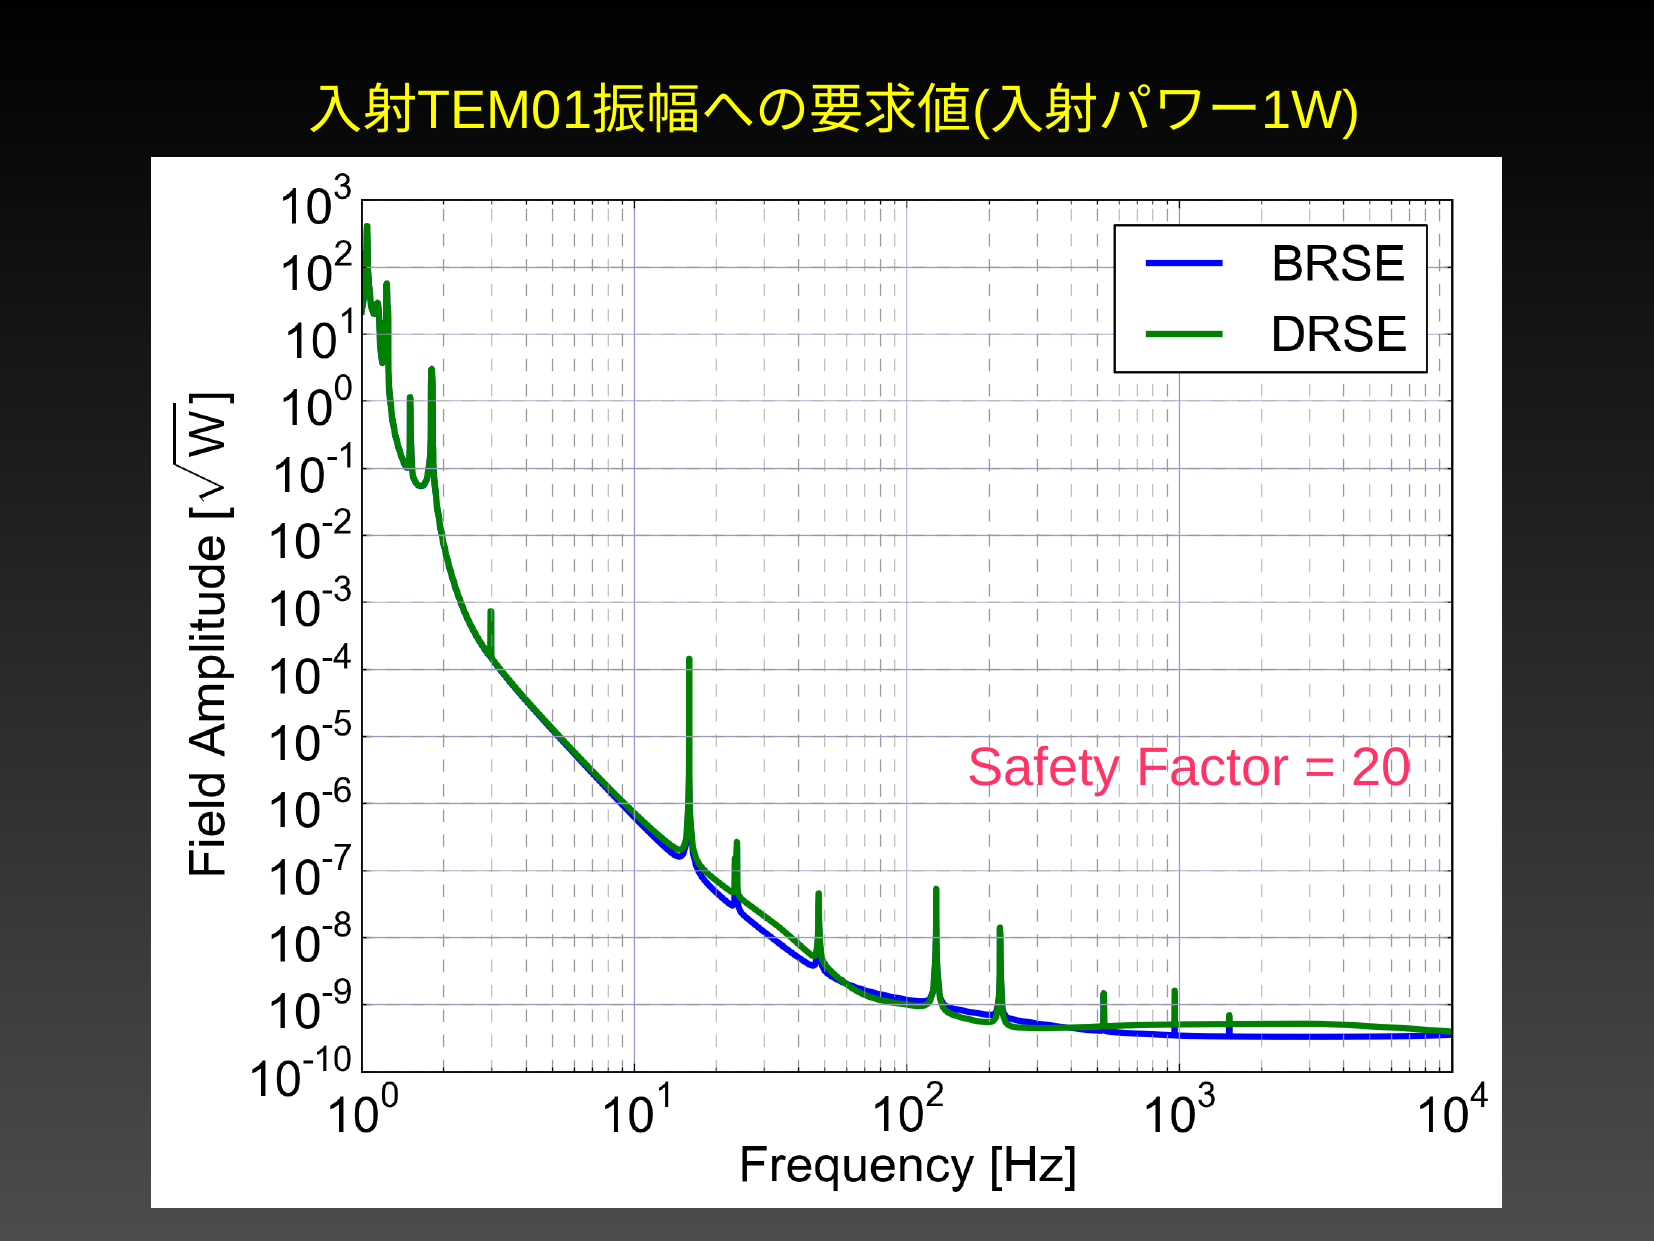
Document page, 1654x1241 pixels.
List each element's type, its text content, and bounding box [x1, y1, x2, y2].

text_box Safety Factor = 20 [952, 728, 1428, 804]
picture [151, 157, 1502, 1208]
text_box 入射TEM01振幅への要求値(入射パワー1W) [294, 58, 1360, 134]
